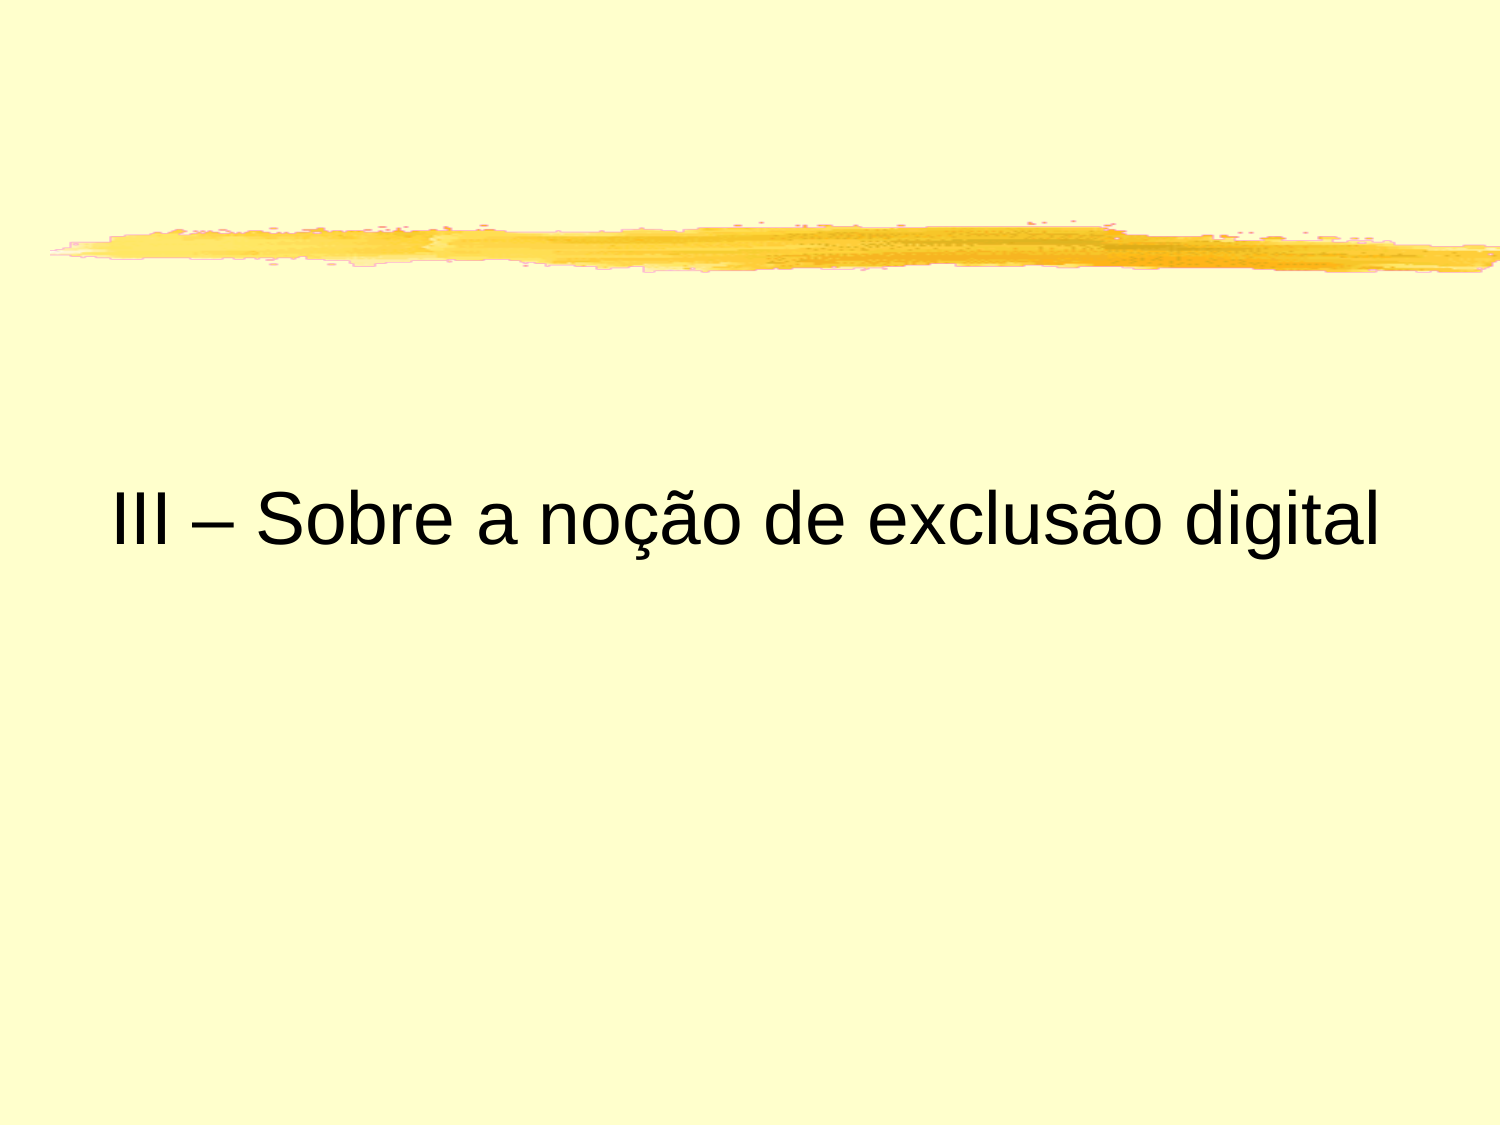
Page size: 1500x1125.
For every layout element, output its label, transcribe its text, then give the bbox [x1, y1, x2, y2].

picture [50, 215, 1500, 284]
list III – Sobre a noção de exclusão digital [74, 309, 1417, 994]
